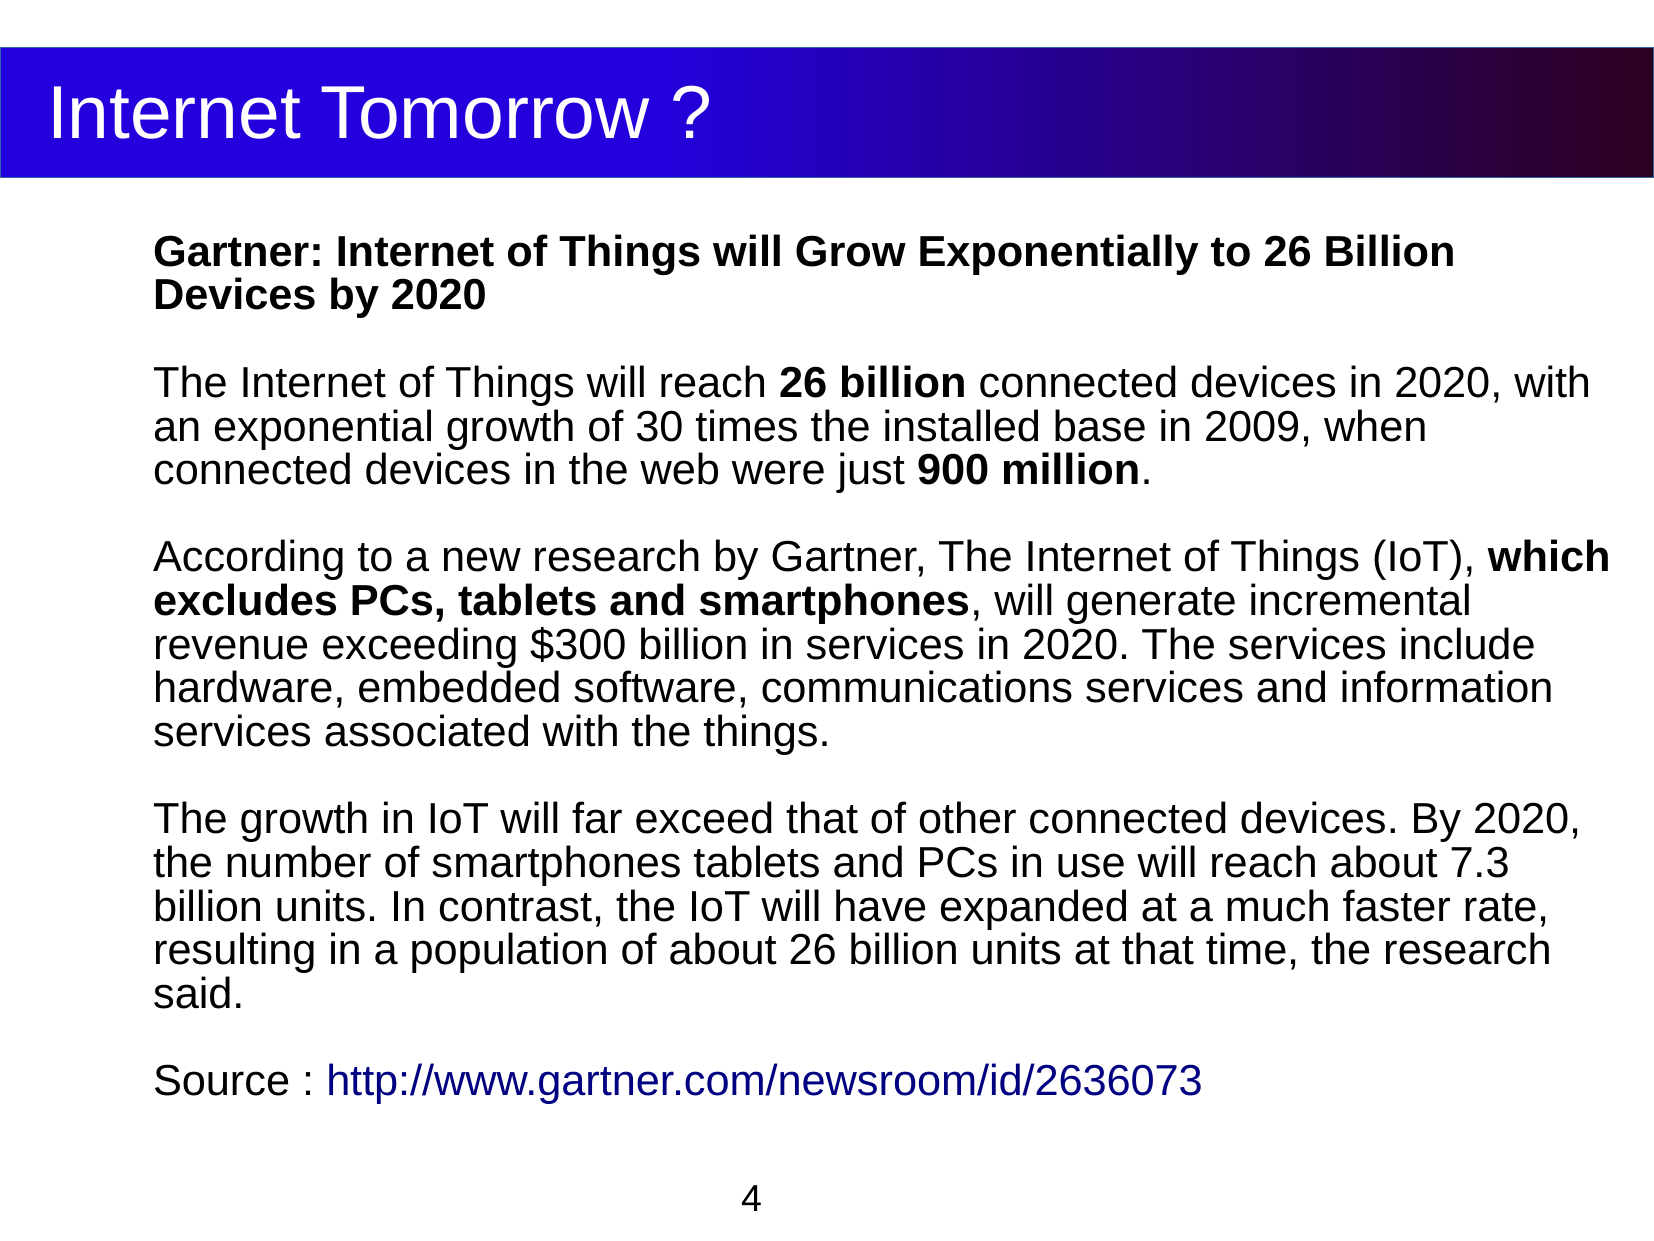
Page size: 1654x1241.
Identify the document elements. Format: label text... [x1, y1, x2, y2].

list Gartner: Internet of Things will Grow Exponentially to 26 Billion Devices by 2020 The Internet of Things will reach 26 billion connected devices in 2020, with an exponential growth of 30 times the installed base in 2009, when connected devices in the web were just 900 million. According to a new research by Gartner, The Internet of Things (IoT), which excludes PCs, tablets and smartphones, will generate incremental revenue exceeding $300 billion in services in 2020. The services include hardware, embedded software, communications services and information services associated with the things. The growth in IoT will far exceed that of other connected devices. By 2020, the number of smartphones tablets and PCs in use will reach about 7.3 billion units. In contrast, the IoT will have expanded at a much faster rate, resulting in a population of about 26 billion units at that time, the research said. Source : http://www.gartner.com/newsroom/id/2636073 [116, 231, 1619, 1158]
title Internet Tomorrow ? [47, 6, 1477, 225]
